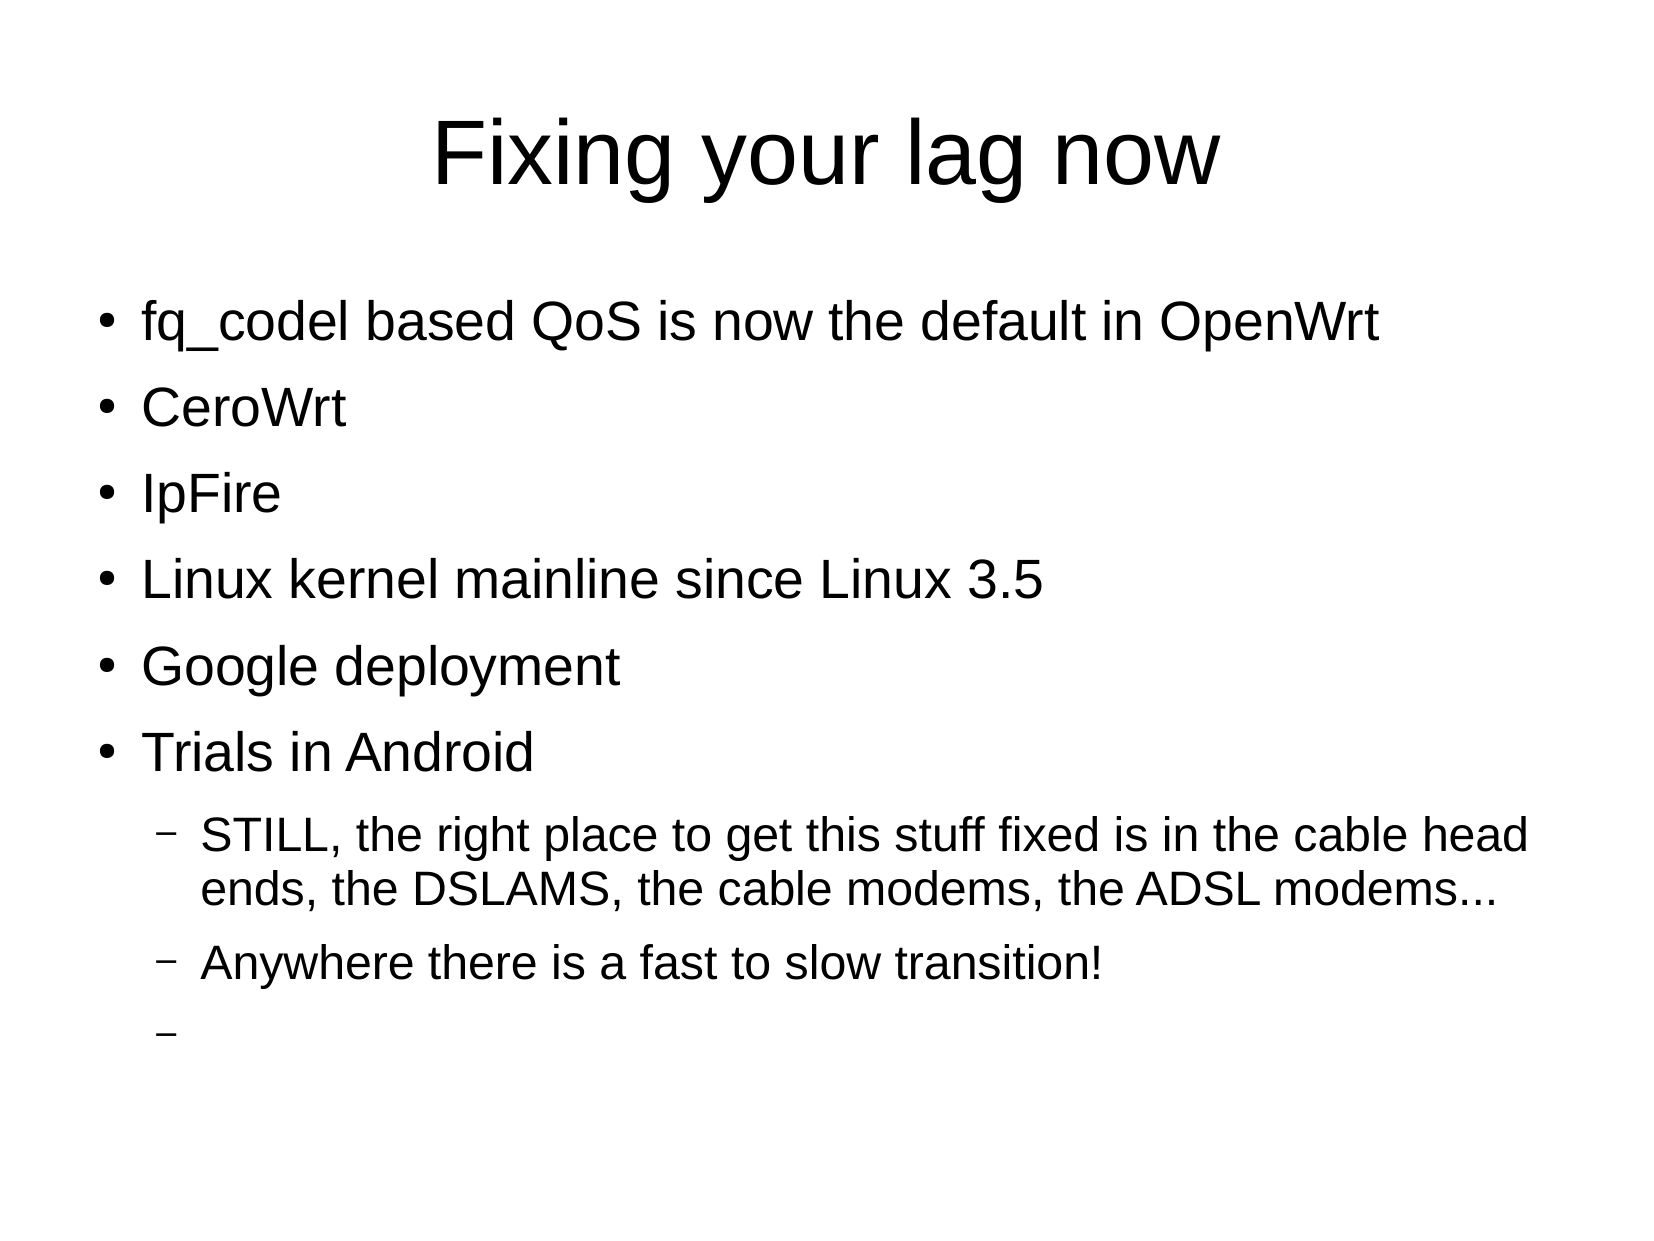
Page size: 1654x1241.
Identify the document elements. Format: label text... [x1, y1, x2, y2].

list fq_codel based QoS is now the default in OpenWrt CeroWrt IpFire Linux kernel mainline since Linux 3.5 Google deployment Trials in Android STILL, the right place to get this stuff fixed is in the cable head ends, the DSLAMS, the cable modems, the ADSL modems... Anywhere there is a fast to slow transition! [82, 290, 1538, 1010]
title Fixing your lag now [82, 49, 1571, 257]
